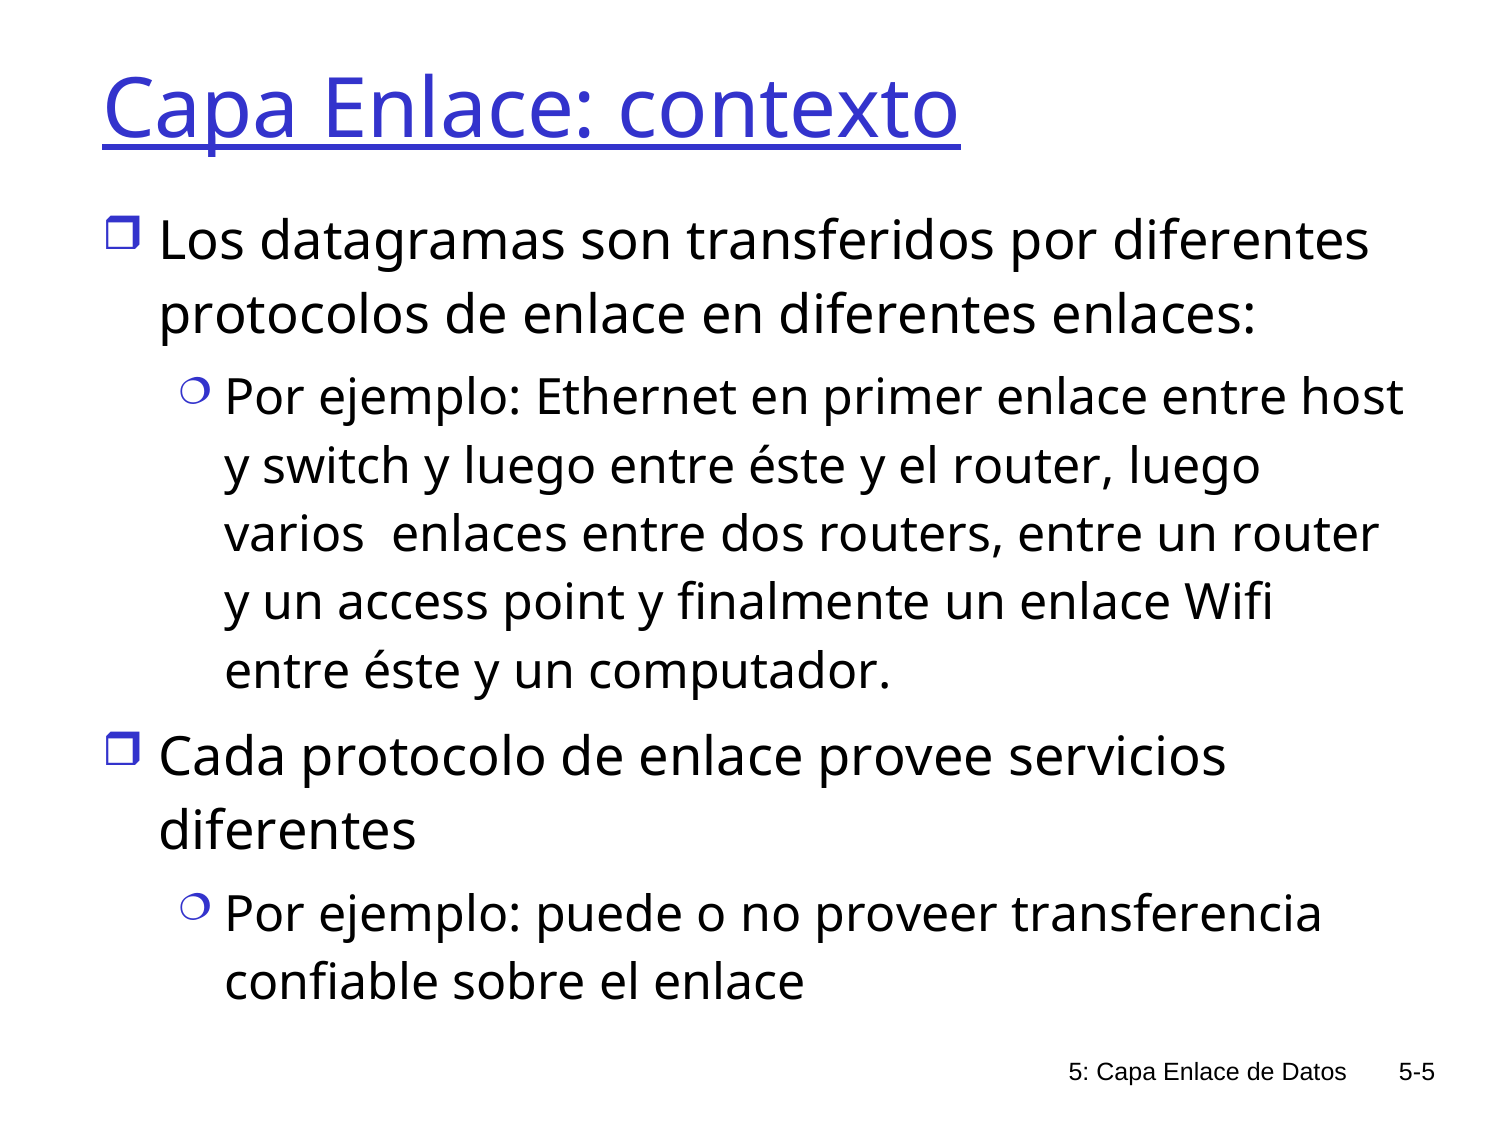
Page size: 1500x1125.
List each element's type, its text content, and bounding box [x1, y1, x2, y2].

list Los datagramas son transferidos por diferentes protocolos de enlace en diferentes enlaces: Por ejemplo: Ethernet en primer enlace entre host y switch y luego entre éste y el router, luego varios enlaces entre dos routers, entre un router y un access point y finalmente un enlace Wifi entre éste y un computador. Cada protocolo de enlace provee servicios diferentes Por ejemplo: puede o no proveer transferencia confiable sobre el enlace [87, 193, 1426, 1027]
title Capa Enlace: contexto [87, 15, 1426, 193]
